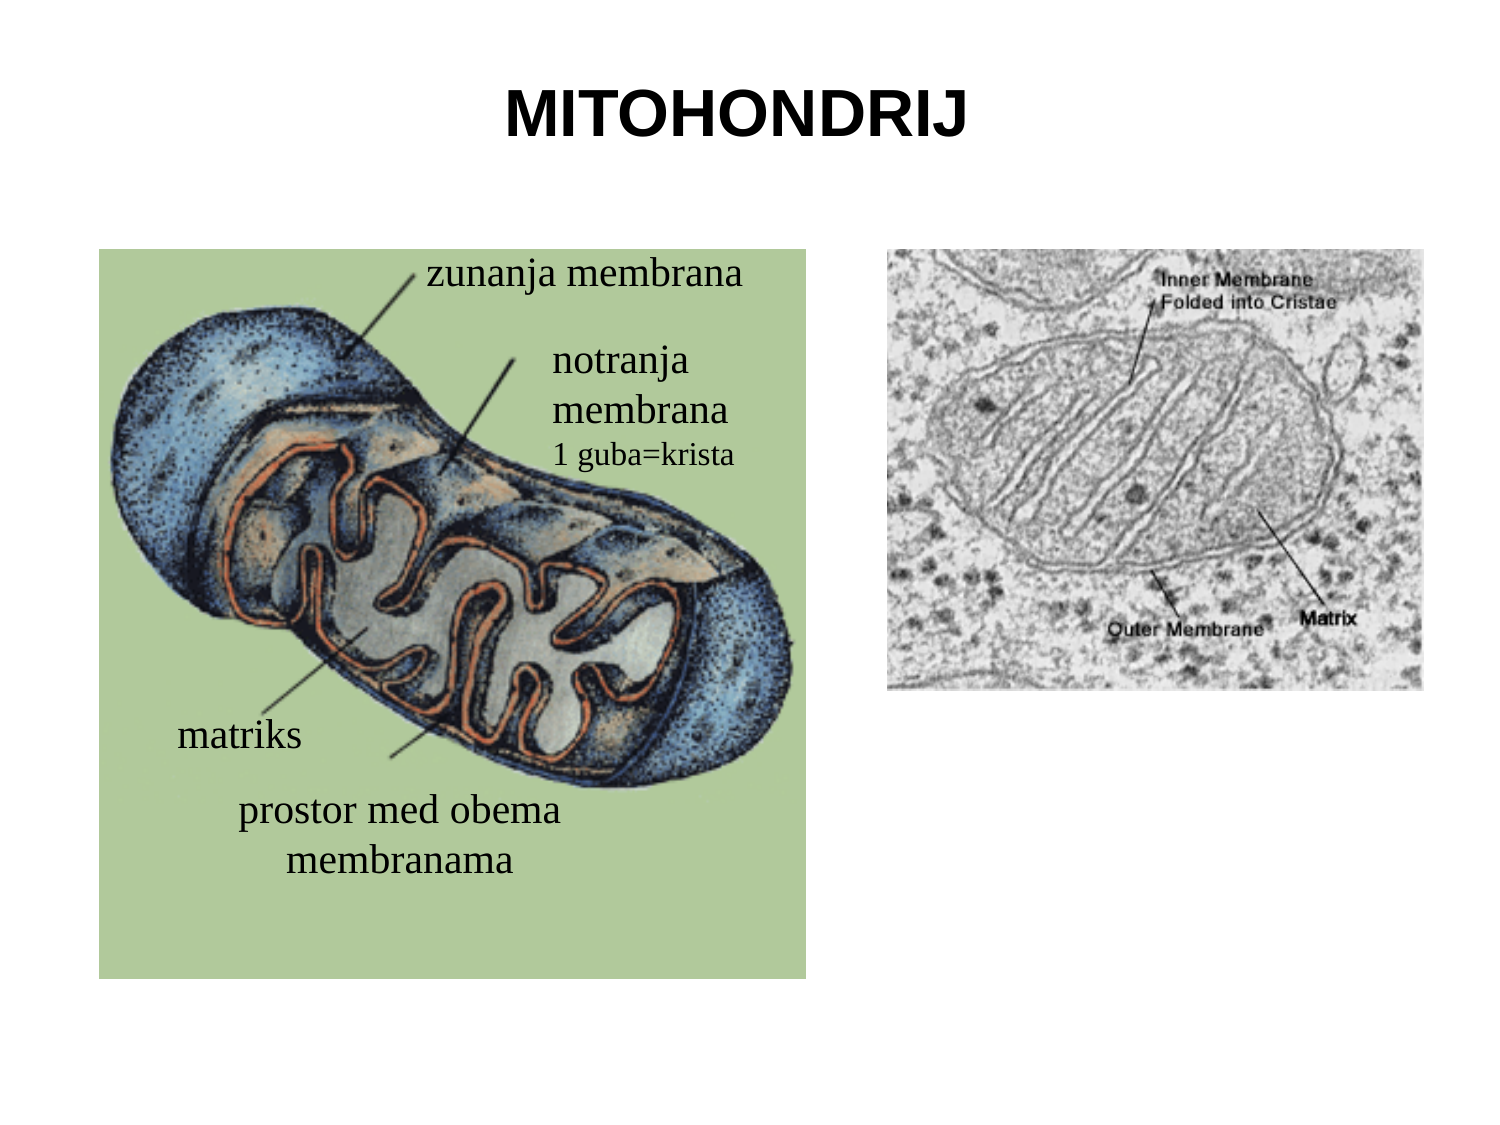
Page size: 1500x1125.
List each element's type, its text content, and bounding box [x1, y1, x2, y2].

text_box prostor med obema membranama [200, 774, 600, 890]
text_box matriks [162, 699, 318, 765]
picture [887, 249, 1424, 691]
text_box zunanja membrana [411, 237, 759, 303]
picture [99, 249, 806, 979]
subtitle MITOHONDRIJ [212, 62, 1263, 163]
text_box notranja membrana 1 guba=krista [537, 324, 788, 480]
